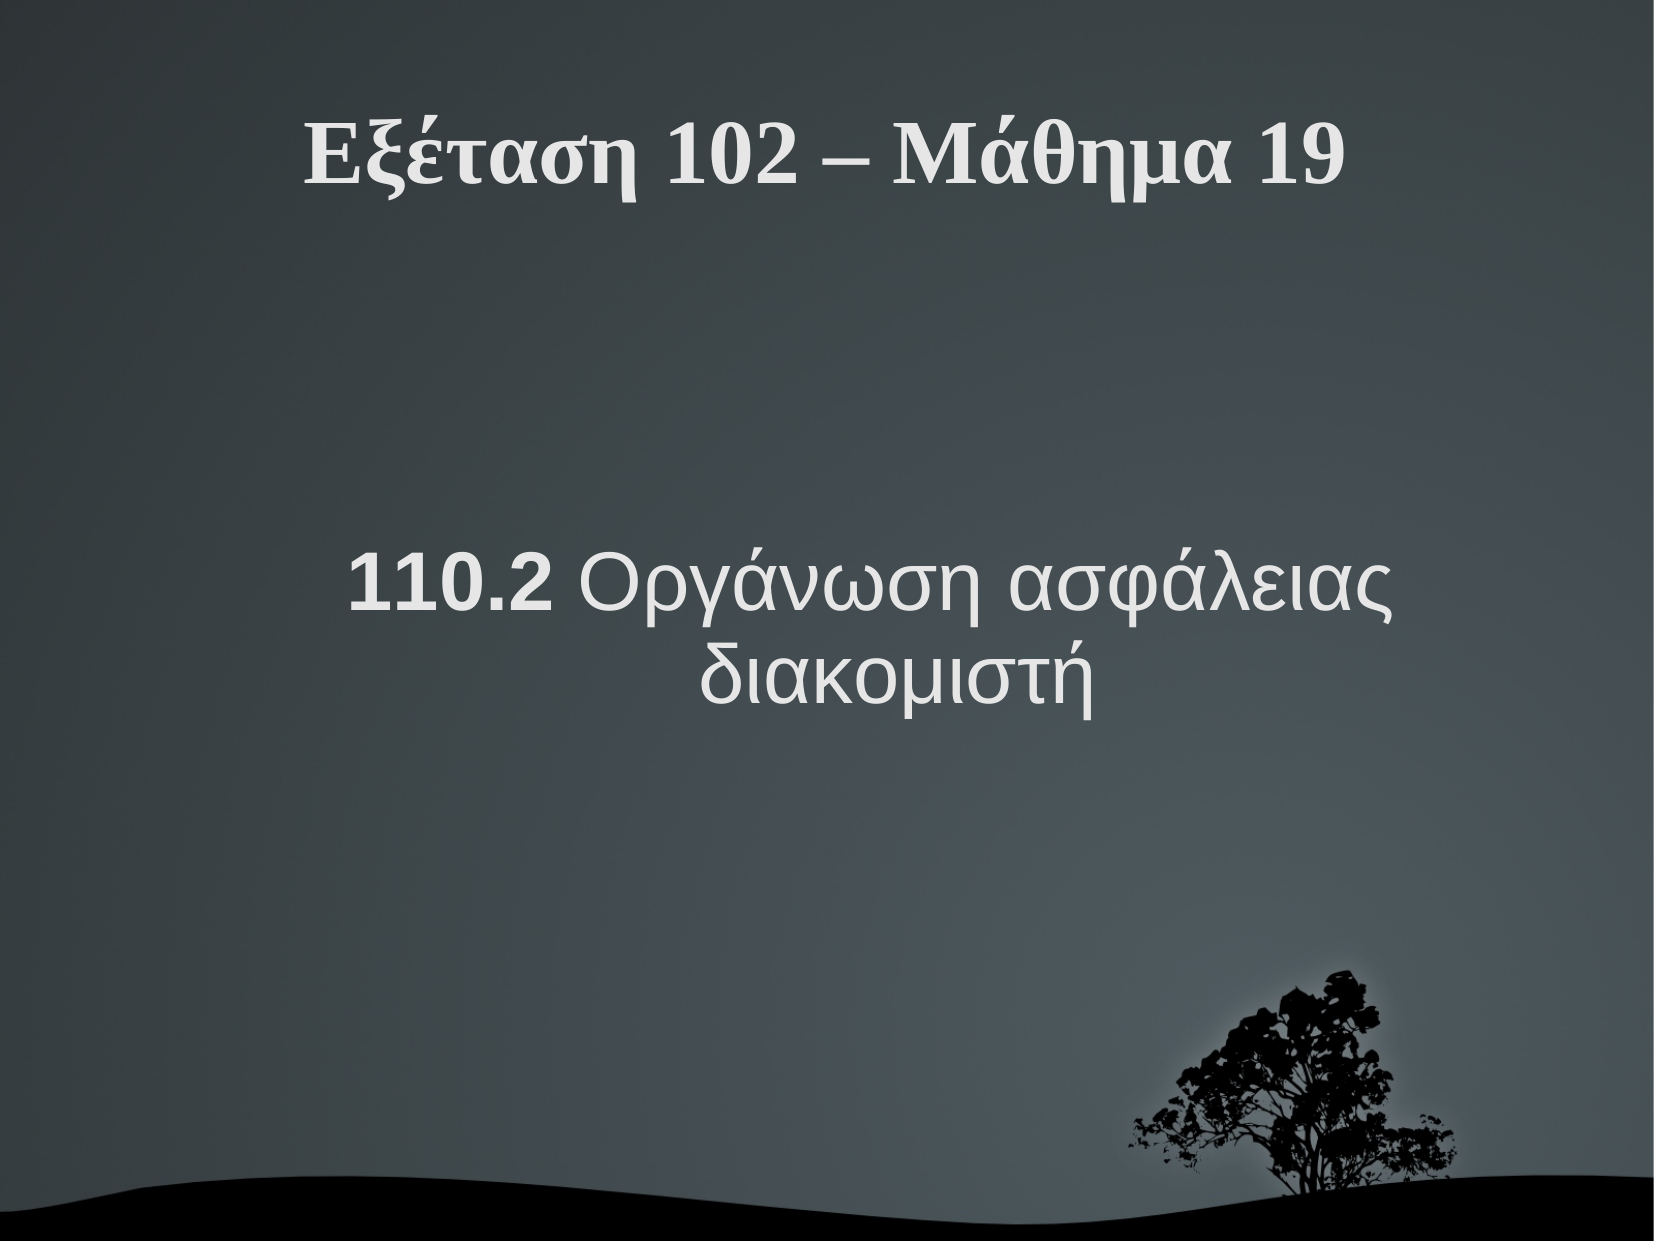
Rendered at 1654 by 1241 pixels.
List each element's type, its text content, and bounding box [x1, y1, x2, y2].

list 110.2 Οργάνωση ασφάλειας διακομιστή [82, 290, 1571, 1109]
title Εξέταση 102 – Μάθημα 19 [82, 49, 1571, 257]
picture [0, 0, 1654, 1241]
